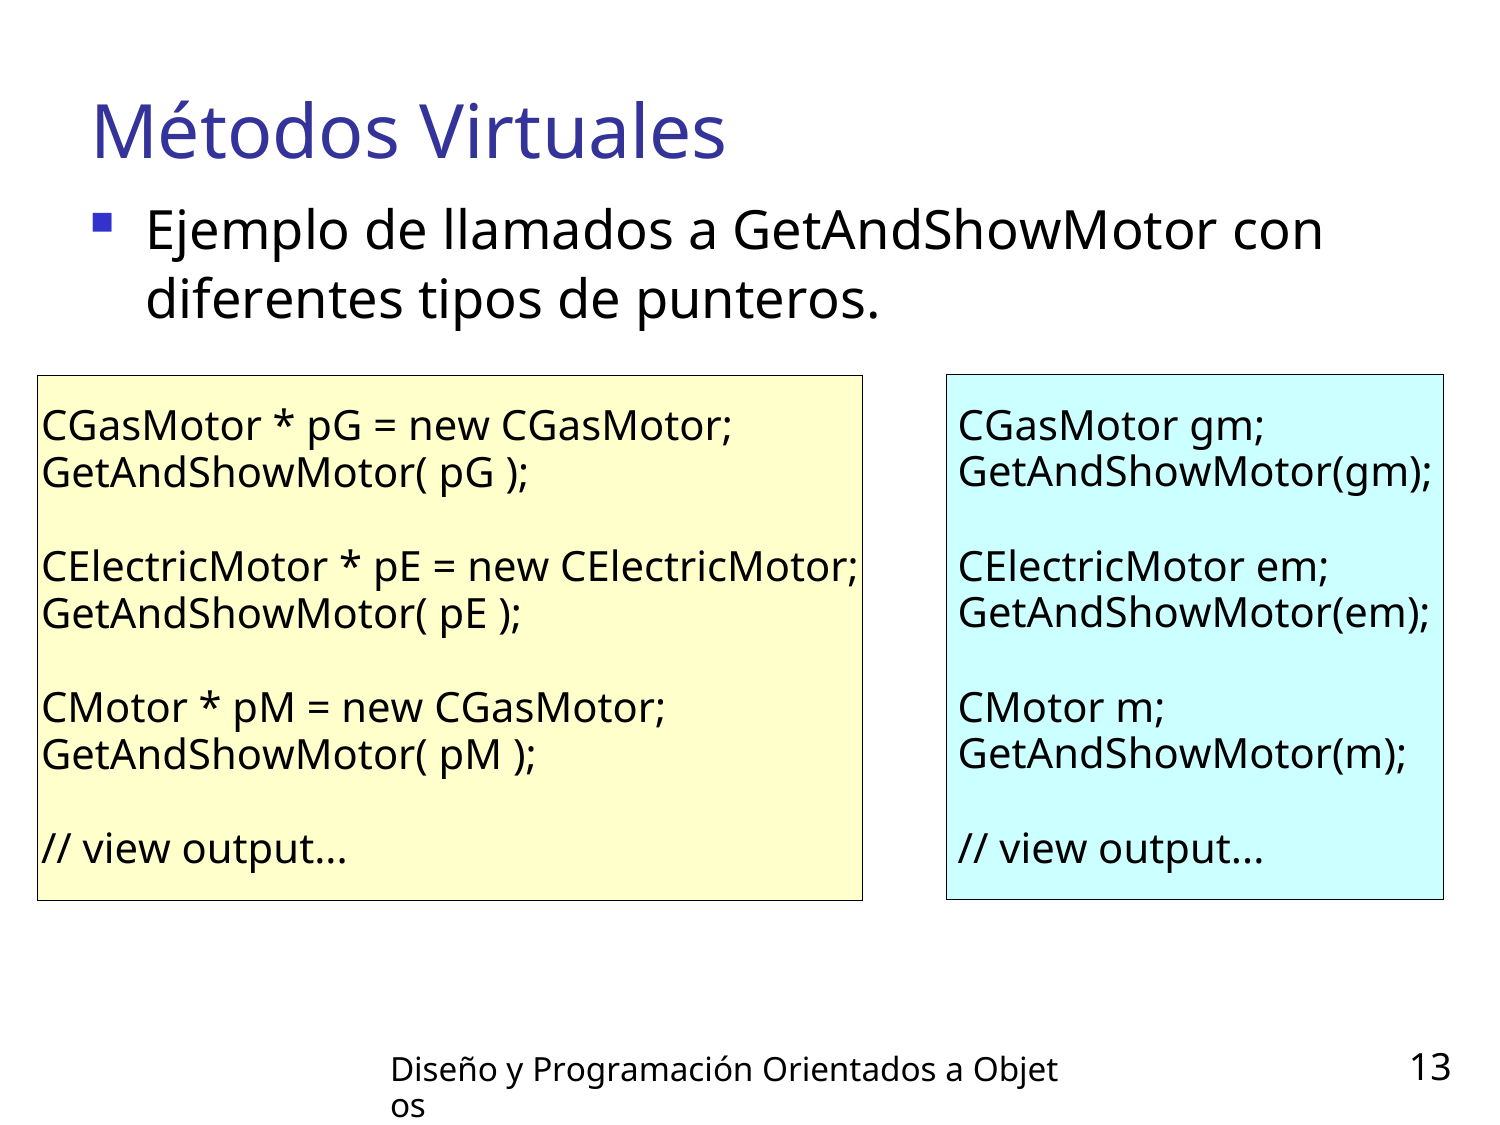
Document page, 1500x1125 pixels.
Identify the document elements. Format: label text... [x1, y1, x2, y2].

text_box CGasMotor gm; GetAndShowMotor(gm); CElectricMotor em; GetAndShowMotor(em); CMotor m; GetAndShowMotor(m); // view output... [946, 374, 1444, 900]
list Ejemplo de llamados a GetAndShowMotor con diferentes tipos de punteros. [75, 187, 1462, 1013]
title Métodos Virtuales [75, 10, 1466, 188]
text_box CGasMotor * pG = new CGasMotor; GetAndShowMotor( pG ); CElectricMotor * pE = new CElectricMotor; GetAndShowMotor( pE ); CMotor * pM = new CGasMotor; GetAndShowMotor( pM ); // view output... [37, 375, 863, 901]
